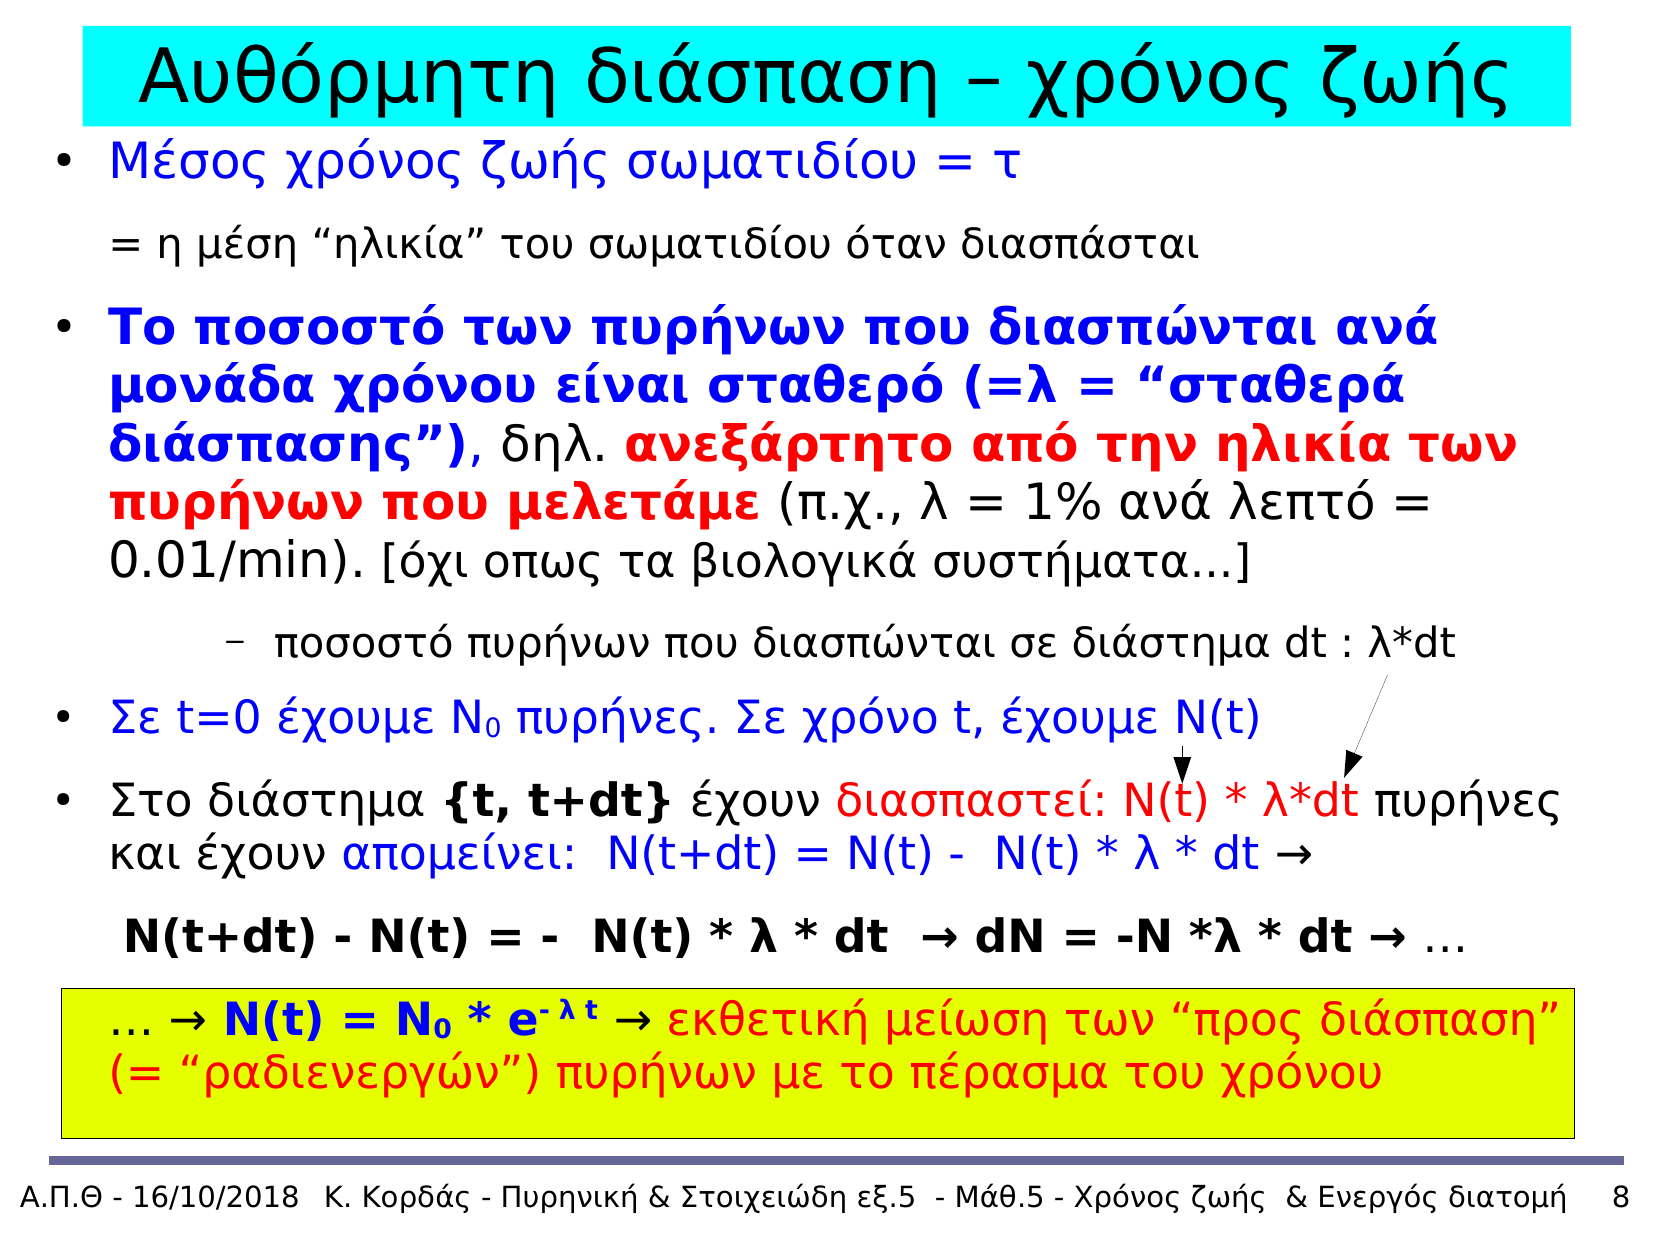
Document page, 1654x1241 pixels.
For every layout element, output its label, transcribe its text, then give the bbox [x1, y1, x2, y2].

list Μέσος χρόνος ζωής σωματιδίου = τ = η μέση “ηλικία” του σωματιδίου όταν διασπάσται Το ποσοστό των πυρήνων που διασπώνται ανά μονάδα χρόνου είναι σταθερό (=λ = “σταθερά διάσπασης”), δηλ. ανεξάρτητο από την ηλικία των πυρήνων που μελετάμε (π.χ., λ = 1% ανά λεπτό = 0.01/min). [όχι οπως τα βιολογικά συστήματα...] ποσοστό πυρήνων που διασπώνται σε διάστημα dt : λ*dt Σε t=0 έχουμε Ν0 πυρήνες. Σε χρόνο t, έχουμε Ν(t) Στο διάστημα {t, t+dt} έχουν διασπαστεί: Ν(t) * λ*dt πυρήνες και έχουν απομείνει: Ν(t+dt) = N(t) - Ν(t) * λ * dt → Ν(t+dt) - N(t) = - Ν(t) * λ * dt → dN = -N *λ * dt → … … → N(t) = N0 * e- λ t → εκθετική μείωση των “προς διάσπαση” (= “ραδιενεργών”) πυρήνων με το πέρασμα του χρόνου [37, 132, 1613, 1134]
text_box [61, 1134, 1575, 1139]
title Αυθόρμητη διάσπαση – χρόνος ζωής [82, 25, 1571, 127]
